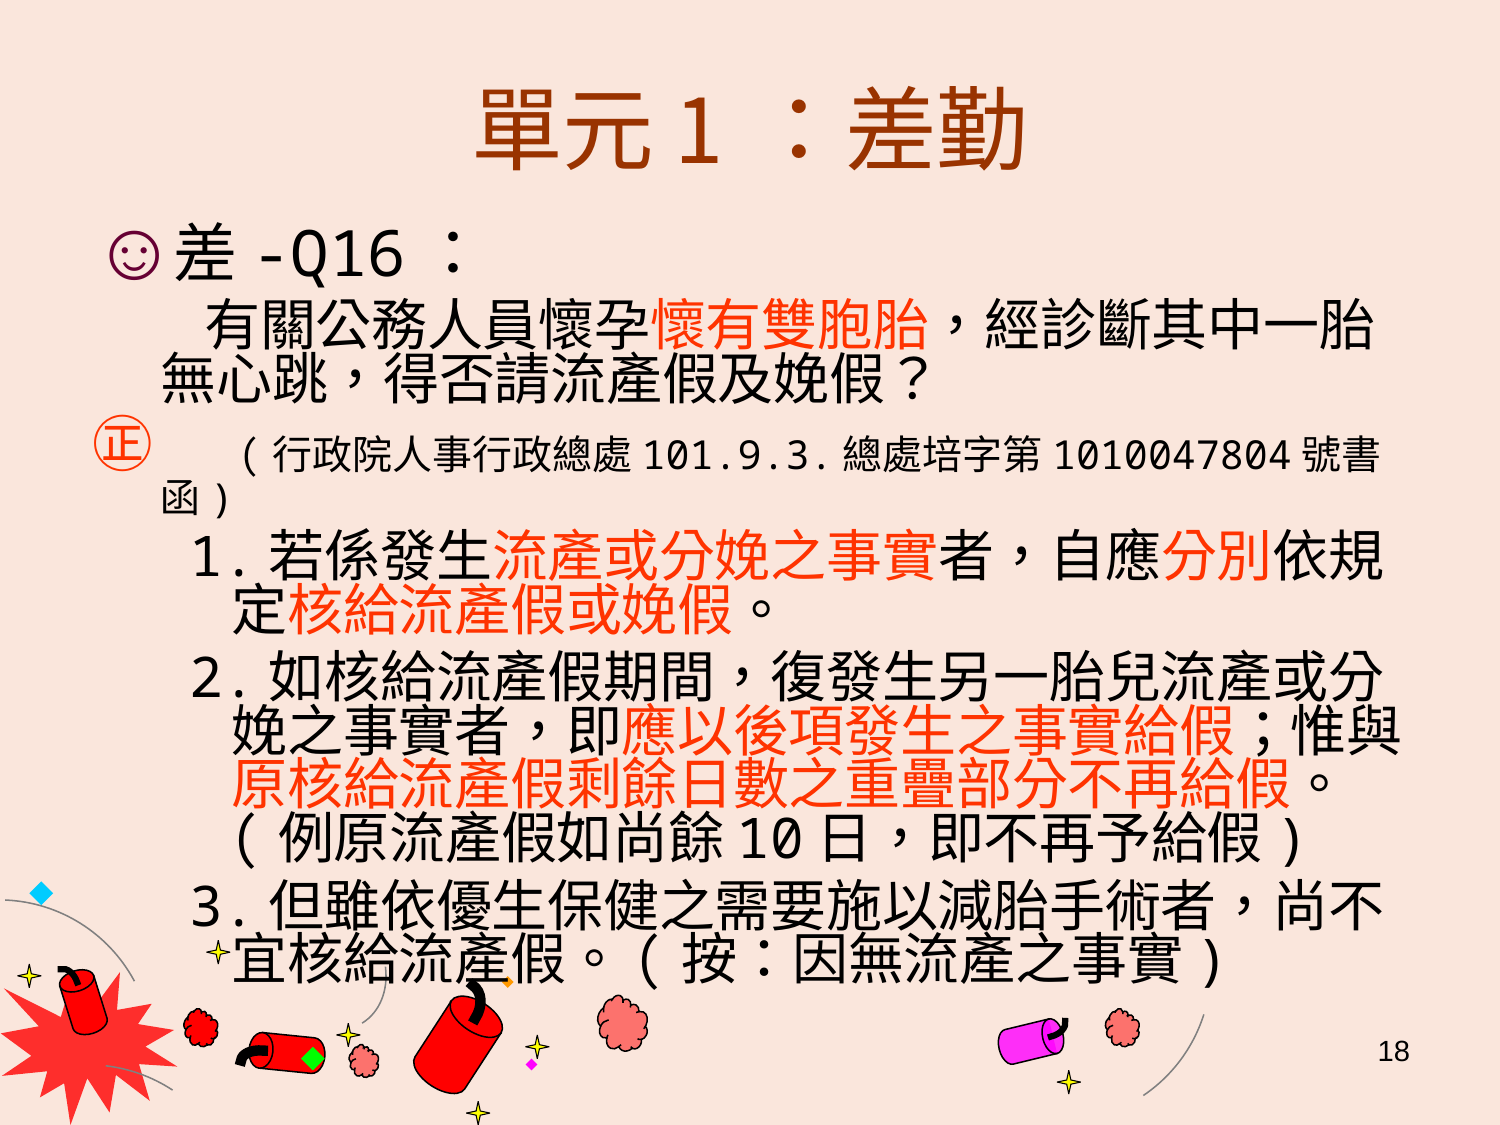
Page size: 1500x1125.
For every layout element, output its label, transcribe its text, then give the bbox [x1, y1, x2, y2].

list 差-Q16： 有關公務人員懷孕懷有雙胞胎，經診斷其中一胎無心跳，得否請流產假及娩假？ (行政院人事行政總處101.9.3.總處培字第1010047804號書函) 1.若係發生流產或分娩之事實者，自應分別依規定核給流產假或娩假。 2.如核給流產假期間，復發生另一胎兒流產或分娩之事實者，即應以後項發生之事實給假；惟與原核給流產假剩餘日數之重疊部分不再給假。(例原流產假如尚餘10日，即不再予給假) 3.但雖依優生保健之需要施以減胎手術者，尚不宜核給流產假。(按：因無流產之事實) [75, 219, 1426, 1012]
title 單元1：差勤 [75, 45, 1426, 209]
text_box <number> [1074, 1024, 1426, 1103]
